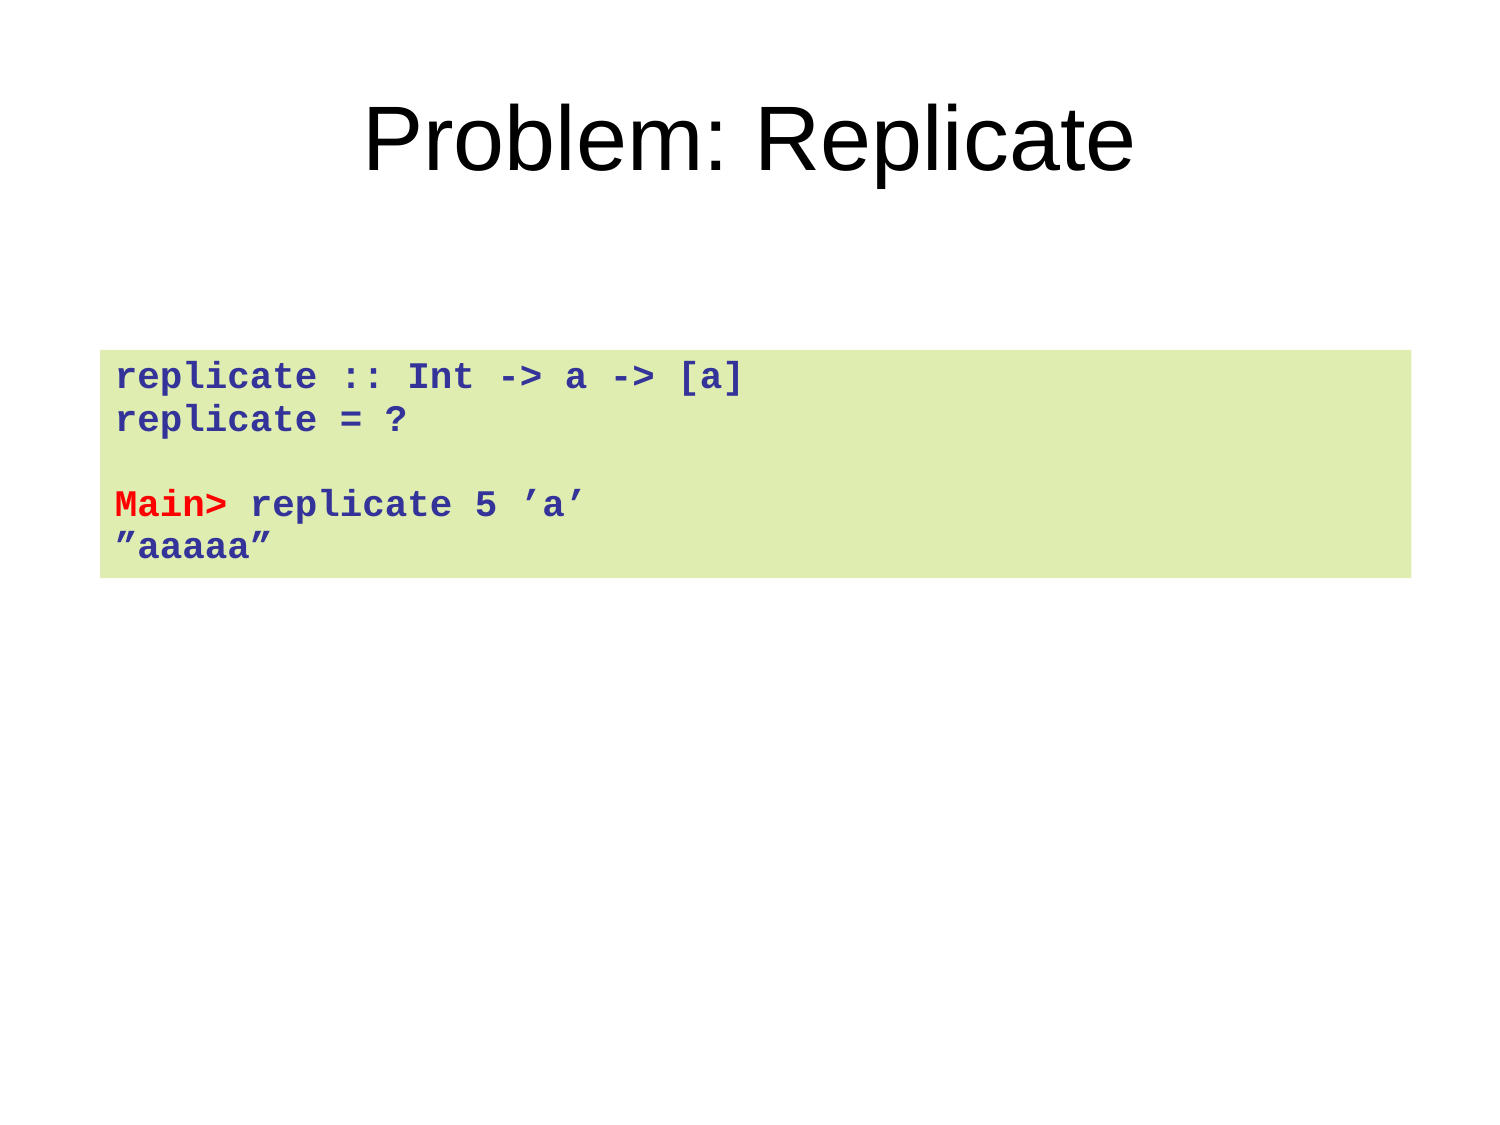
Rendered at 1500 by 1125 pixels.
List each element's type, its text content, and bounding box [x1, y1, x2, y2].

title Problem: Replicate [75, 45, 1426, 233]
text_box replicate :: Int -> a -> [a] replicate = ? Main> replicate 5 ’a’ ”aaaaa” [100, 349, 1412, 579]
